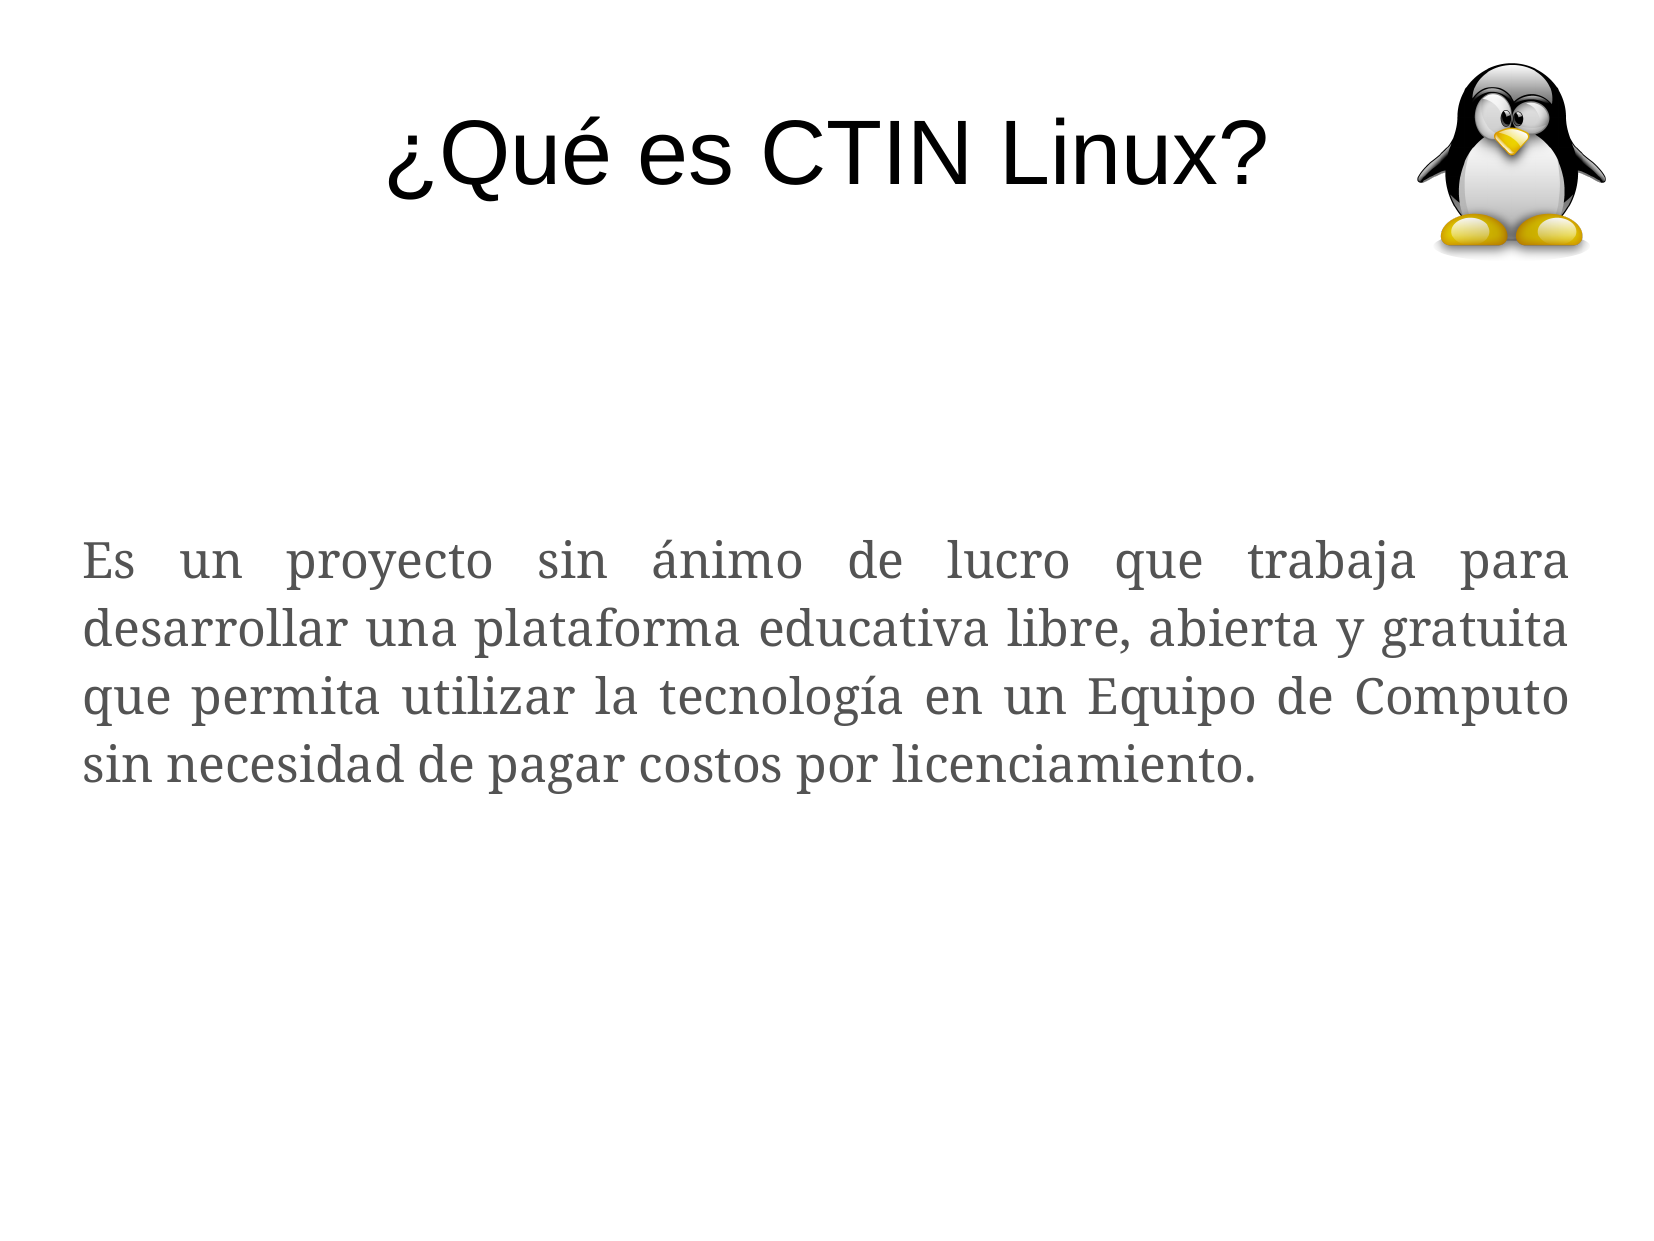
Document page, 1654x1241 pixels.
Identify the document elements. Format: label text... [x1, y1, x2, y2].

picture [1417, 58, 1606, 266]
title ¿Qué es CTIN Linux? [82, 49, 1571, 257]
subtitle Es un proyecto sin ánimo de lucro que trabaja para desarrollar una plataforma educativa libre, abierta y gratuita que permita utilizar la tecnología en un Equipo de Computo sin necesidad de pagar costos por licenciamiento. [82, 290, 1571, 1109]
